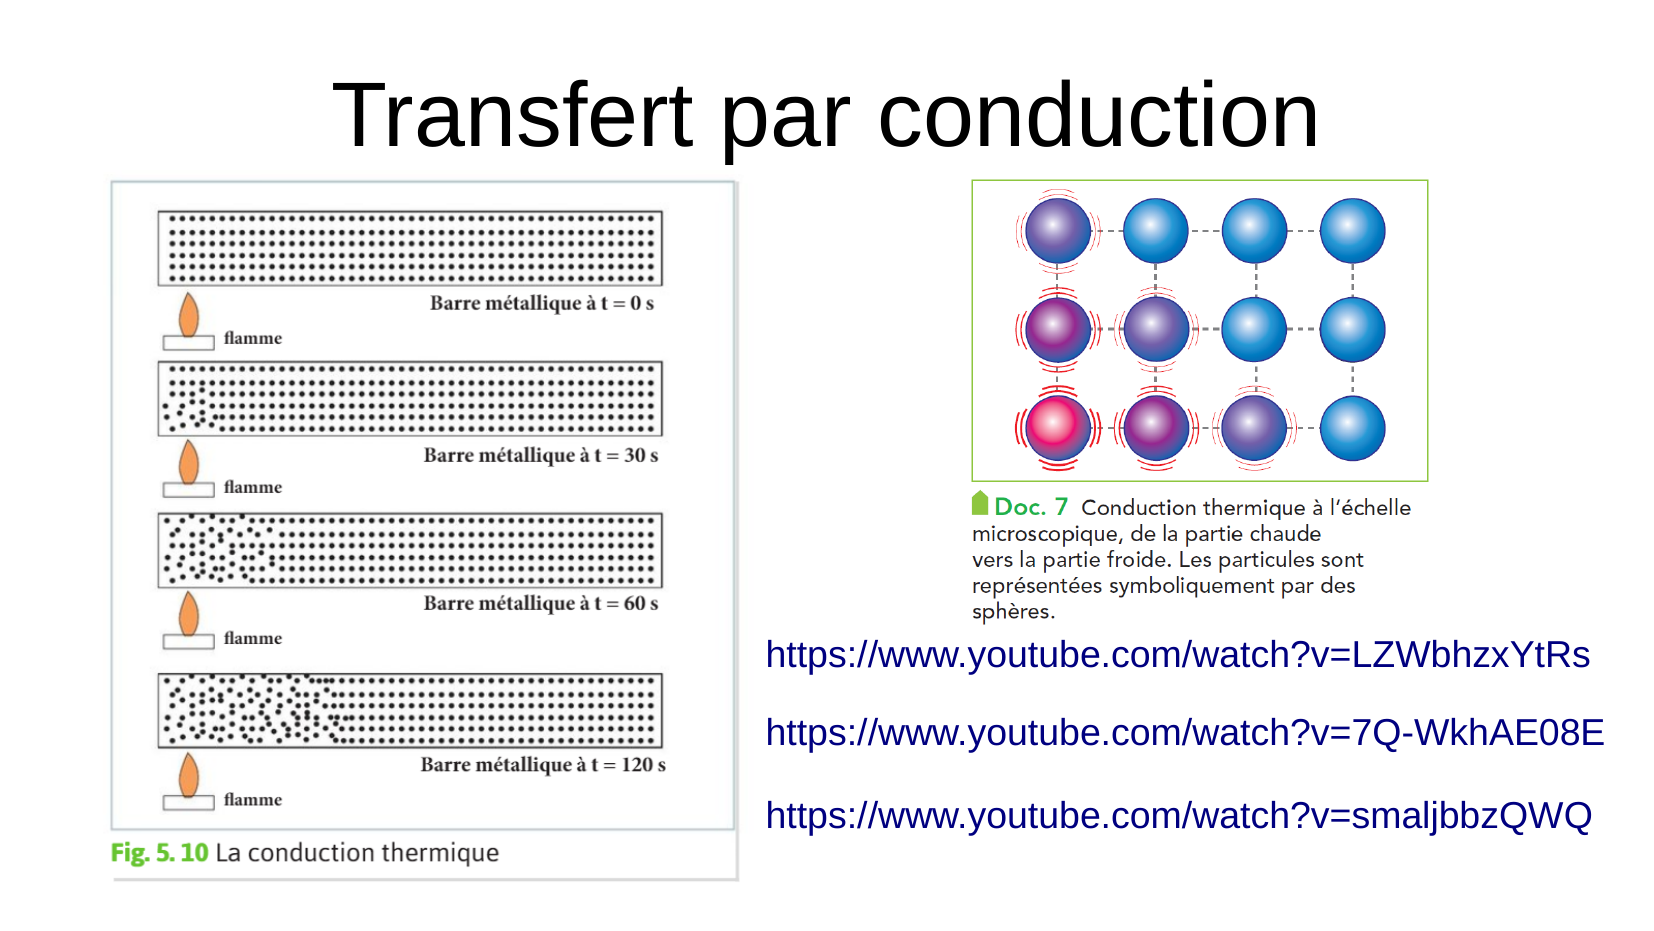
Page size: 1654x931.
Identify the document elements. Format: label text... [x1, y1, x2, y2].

picture [944, 156, 1456, 625]
text_box https://www.youtube.com/watch?v=smaljbbzQWQ [750, 787, 1609, 886]
title Transfert par conduction [82, 37, 1571, 193]
text_box https://www.youtube.com/watch?v=7Q-WkhAE08E [750, 704, 1621, 804]
picture [94, 170, 758, 910]
text_box https://www.youtube.com/watch?v=LZWbhzxYtRs [750, 625, 1607, 704]
